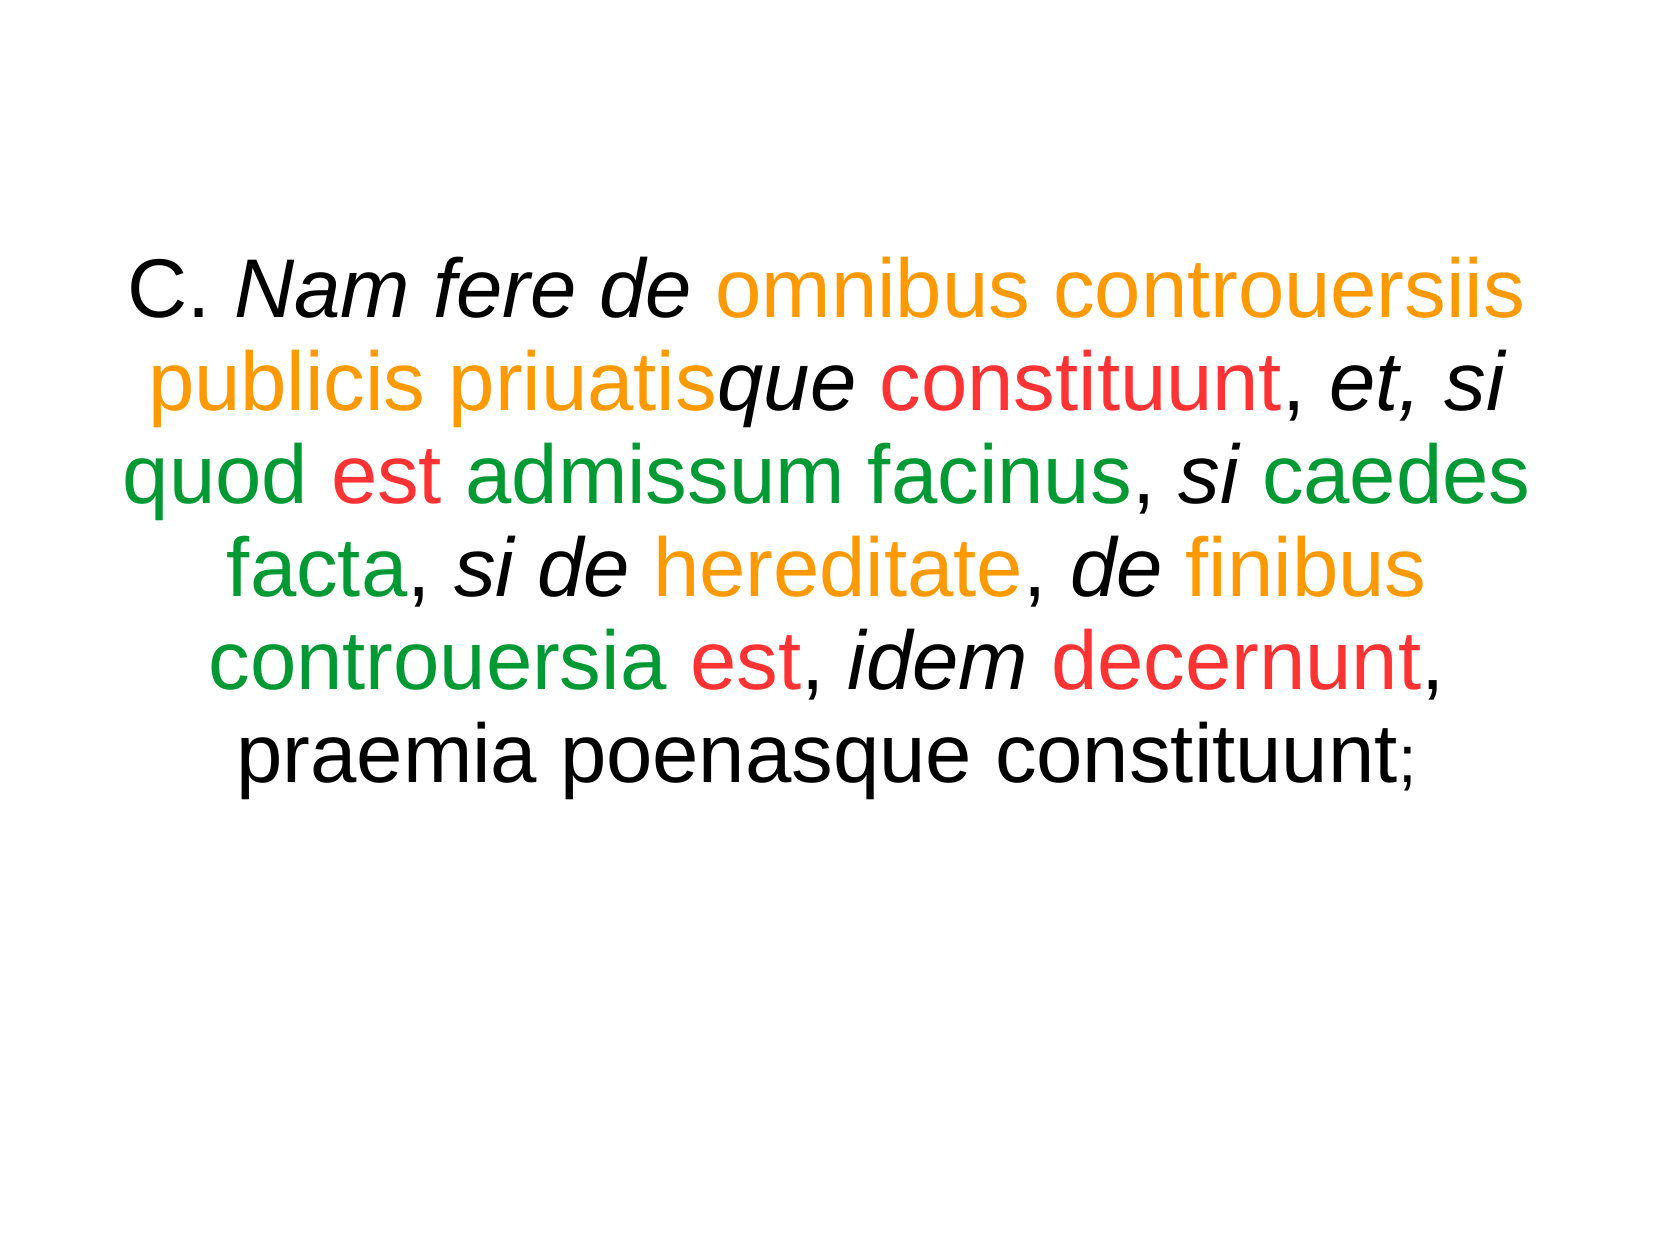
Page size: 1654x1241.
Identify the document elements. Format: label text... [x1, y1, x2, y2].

subtitle C. Nam fere de omnibus controuersiis publicis priuatisque constituunt, et, si quod est admissum facinus, si caedes facta, si de hereditate, de finibus controuersia est, idem decernunt, praemia poenasque constituunt; [82, 54, 1571, 1137]
